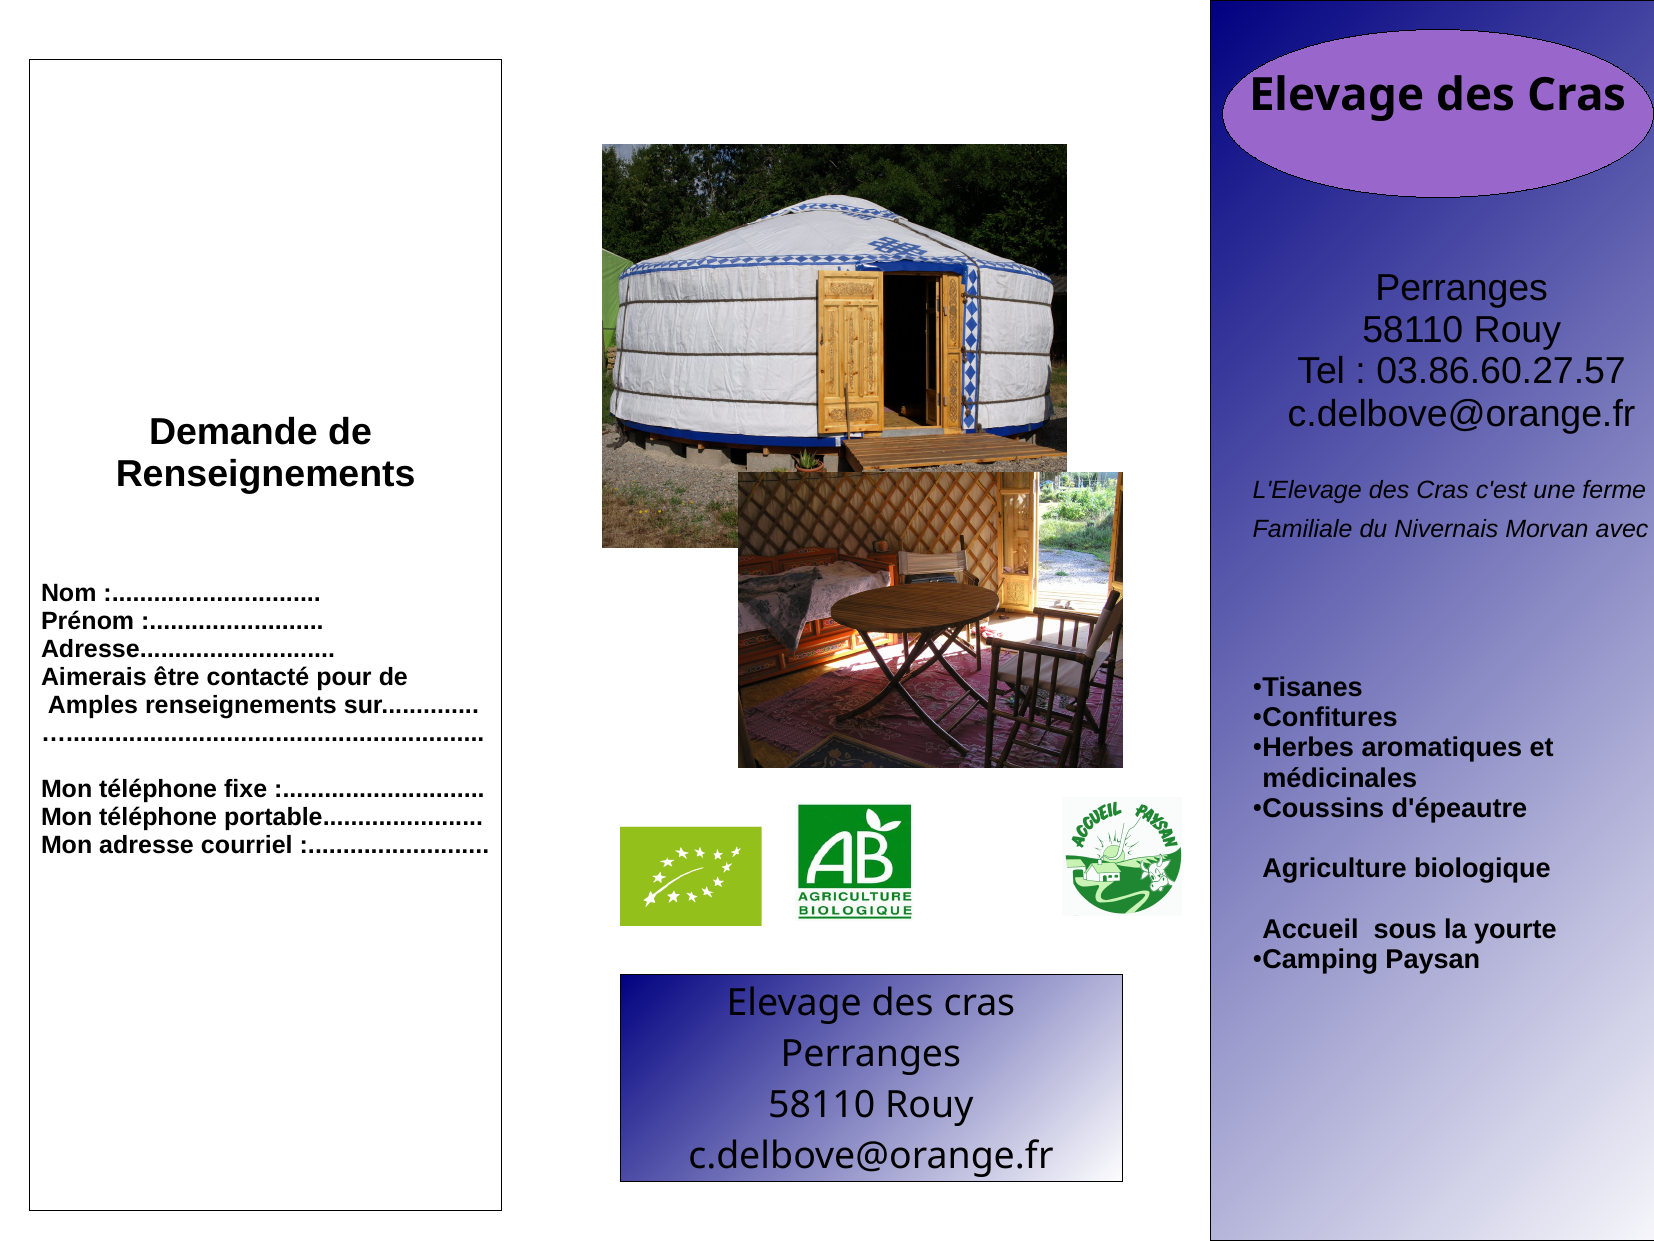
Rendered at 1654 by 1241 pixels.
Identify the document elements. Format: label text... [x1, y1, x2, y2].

picture [620, 826, 762, 926]
text_box Demande de Renseignements Nom :.............................. Prénom :......................... Adresse............................ Aimerais être contacté pour de Amples renseignements sur.............. …............................................................ Mon téléphone fixe :............................. Mon téléphone portable....................... Mon adresse courriel :.......................... [29, 59, 502, 1211]
text_box Elevage des Cras [1222, 29, 1654, 198]
picture [1062, 797, 1182, 916]
picture [602, 144, 1123, 768]
text_box Elevage des cras Perranges 58110 Rouy c.delbove@orange.fr [620, 974, 1123, 1182]
picture [795, 802, 914, 921]
text_box Perranges 58110 Rouy Tel : 03.86.60.27.57 c.delbove@orange.fr L'Elevage des Cras c'est une ferme Familiale du Nivernais Morvan avec : Tisanes Confitures Herbes aromatiques et médicinales Coussins d'épeautre Agriculture biologique Accueil sous la yourte Camping Paysan [1210, 0, 1654, 1241]
